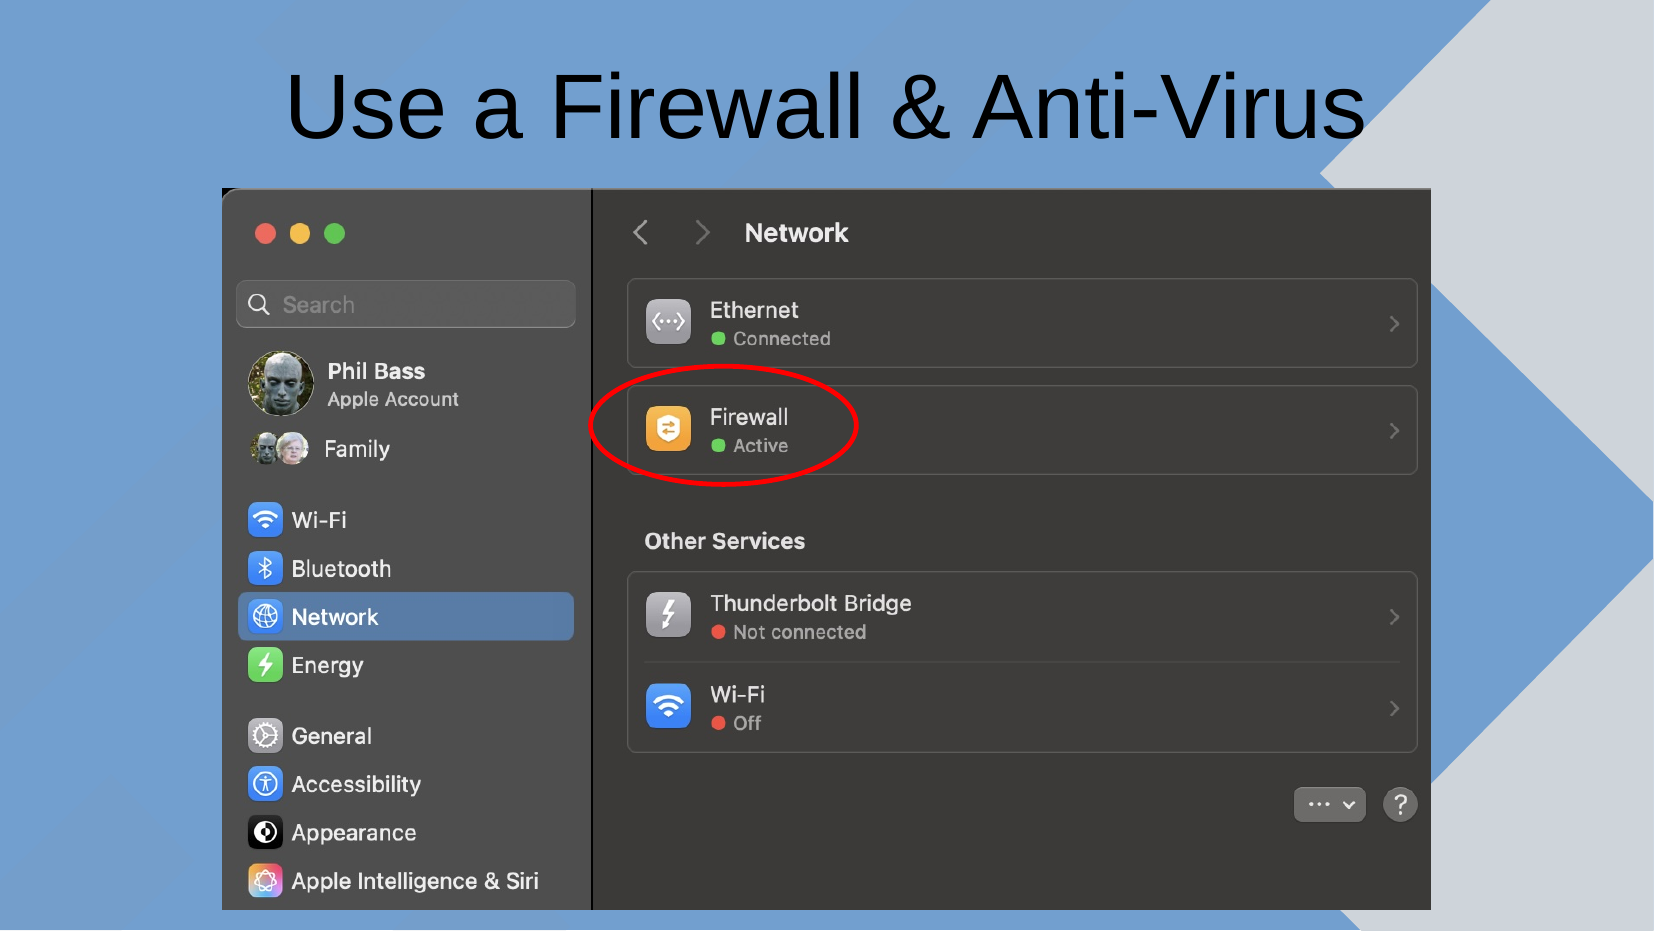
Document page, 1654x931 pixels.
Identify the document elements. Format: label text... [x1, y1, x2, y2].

picture [222, 188, 1431, 910]
title Use a Firewall & Anti-Virus [82, 29, 1571, 185]
